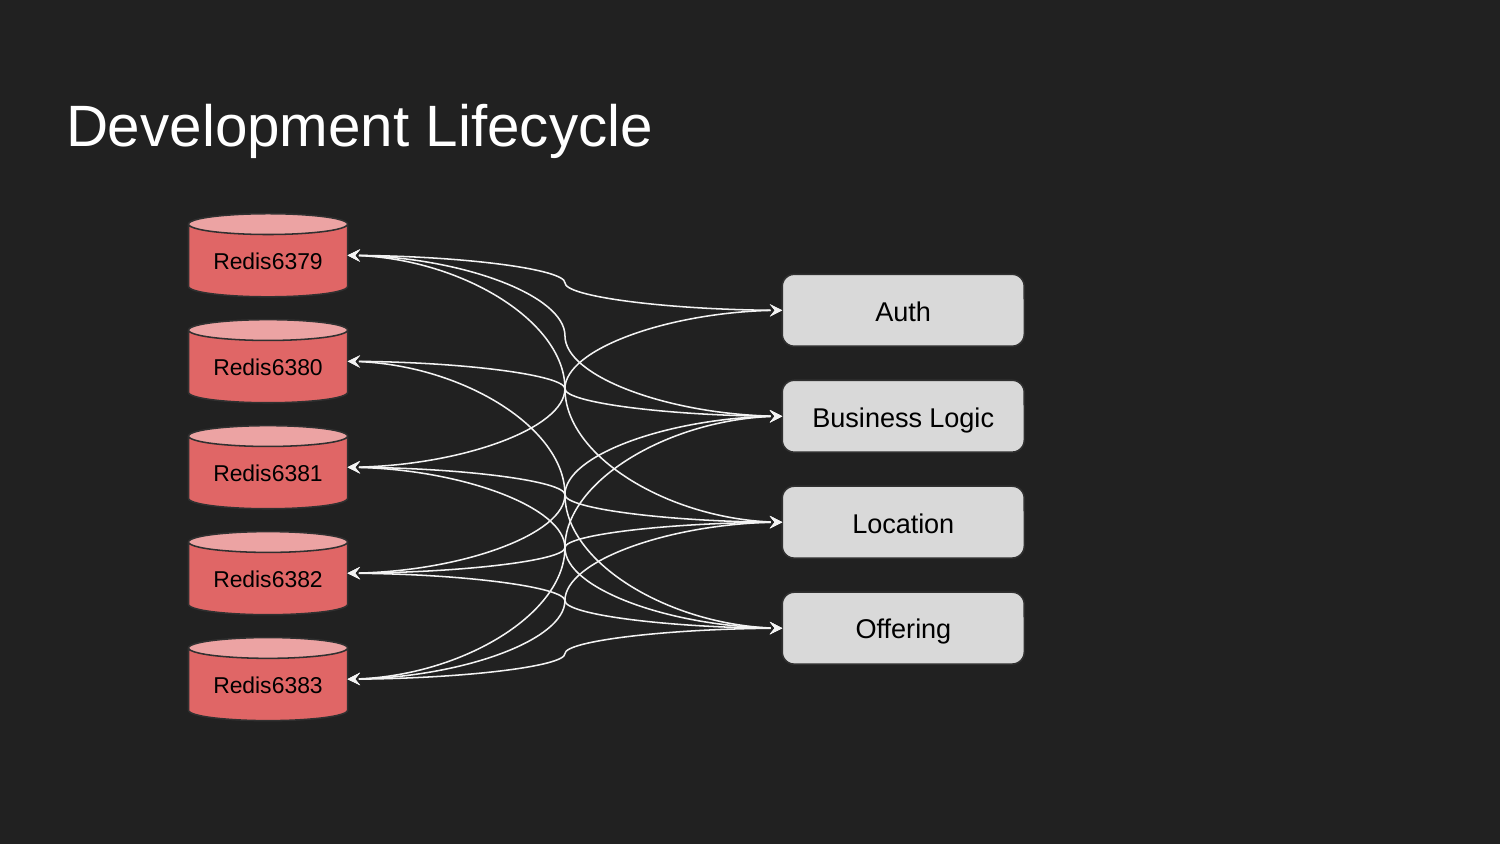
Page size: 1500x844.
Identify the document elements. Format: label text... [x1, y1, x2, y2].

text_box Redis6382 [188, 543, 348, 615]
text_box Location [782, 486, 1025, 559]
text_box Redis6379 [188, 226, 348, 297]
text_box Auth [782, 274, 1025, 347]
text_box Offering [782, 592, 1025, 665]
text_box Redis6380 [188, 332, 348, 403]
text_box Redis6383 [188, 649, 348, 721]
text_box Redis6381 [188, 438, 348, 509]
text_box Business Logic [782, 380, 1025, 453]
title Development Lifecycle [51, 72, 1449, 167]
